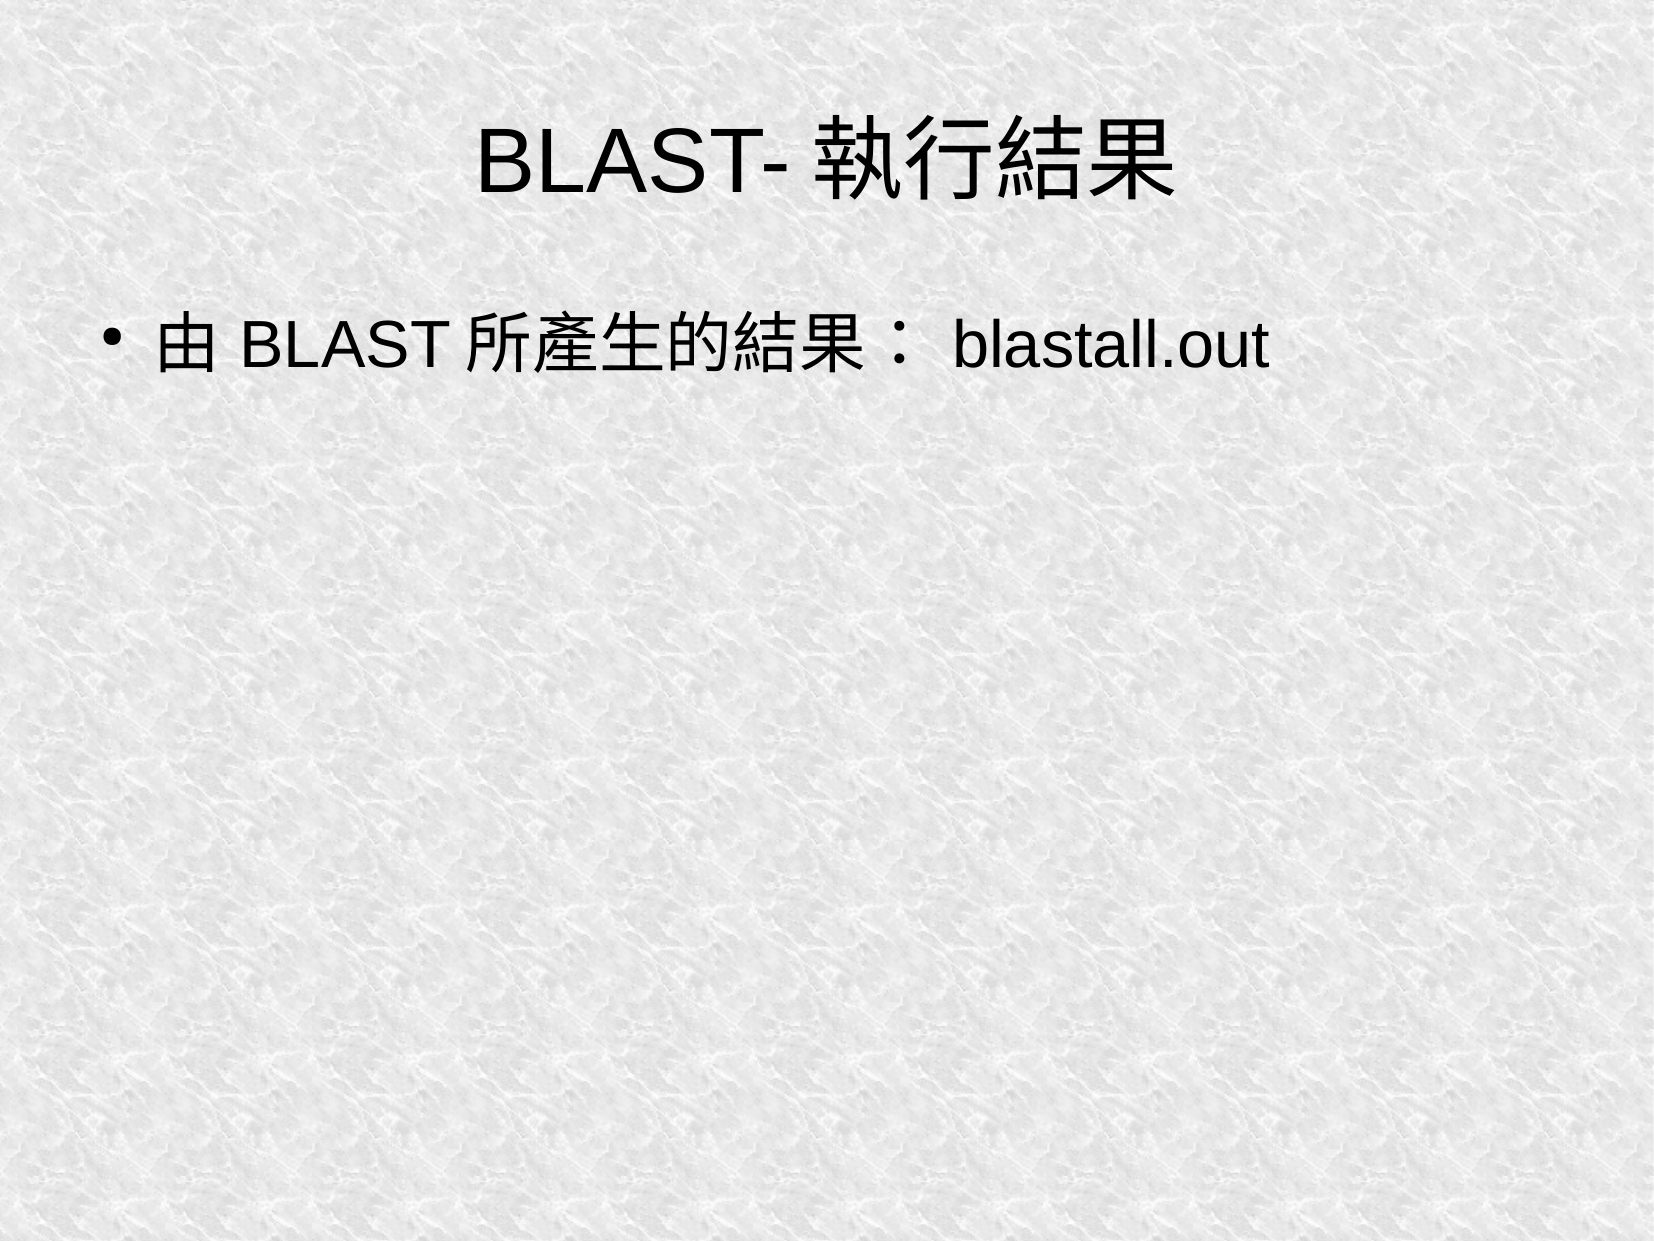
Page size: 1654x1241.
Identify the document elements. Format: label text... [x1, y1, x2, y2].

picture [0, 0, 1654, 1241]
list 由BLAST所產生的結果：blastall.out [82, 290, 1571, 1094]
title BLAST-執行結果 [82, 56, 1571, 250]
